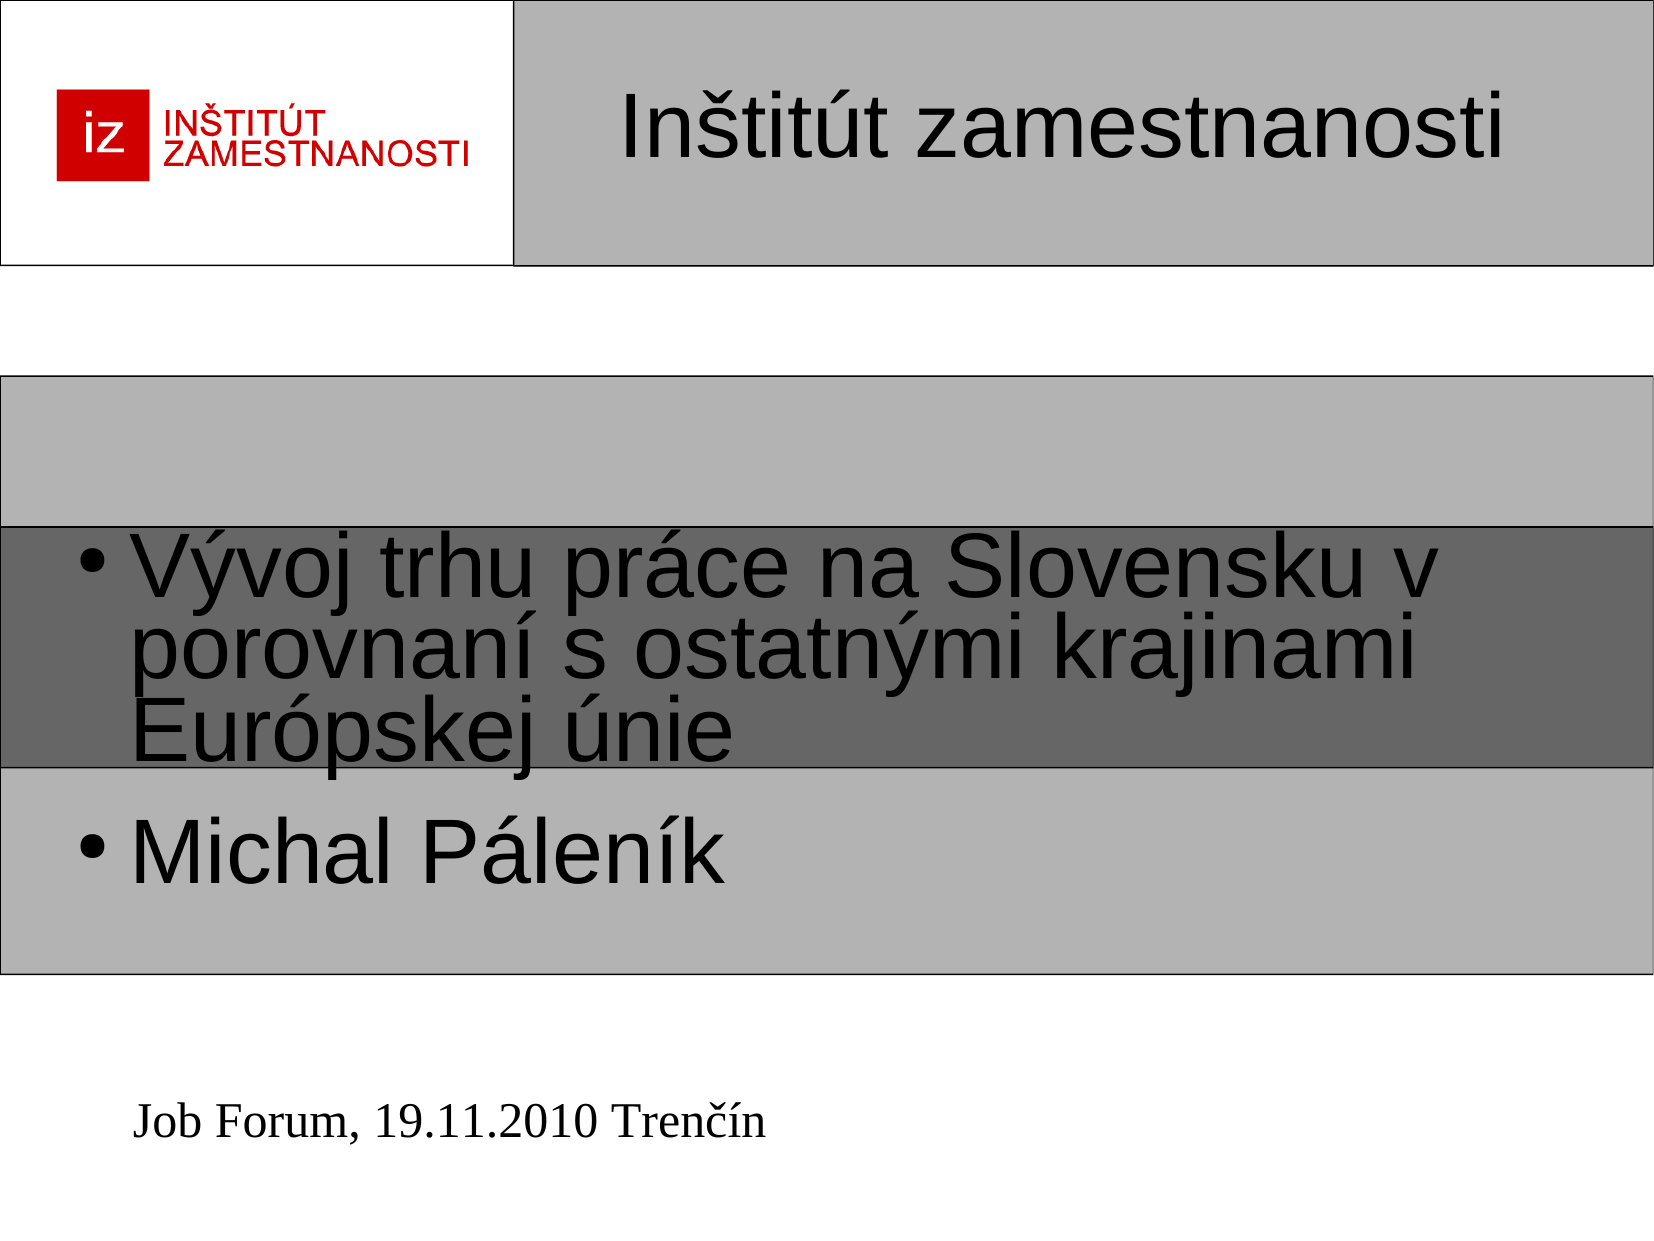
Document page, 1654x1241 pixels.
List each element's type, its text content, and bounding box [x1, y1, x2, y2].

title Inštitút zamestnanosti [561, 29, 1565, 237]
text_box [0, 376, 1654, 975]
text_box Job Forum, 19.11.2010 Trenčín [118, 1092, 945, 1163]
picture [5, 8, 512, 257]
list Vývoj trhu práce na Slovensku v porovnaní s ostatnými krajinami Európskej únie Michal Páleník [59, 531, 1506, 921]
